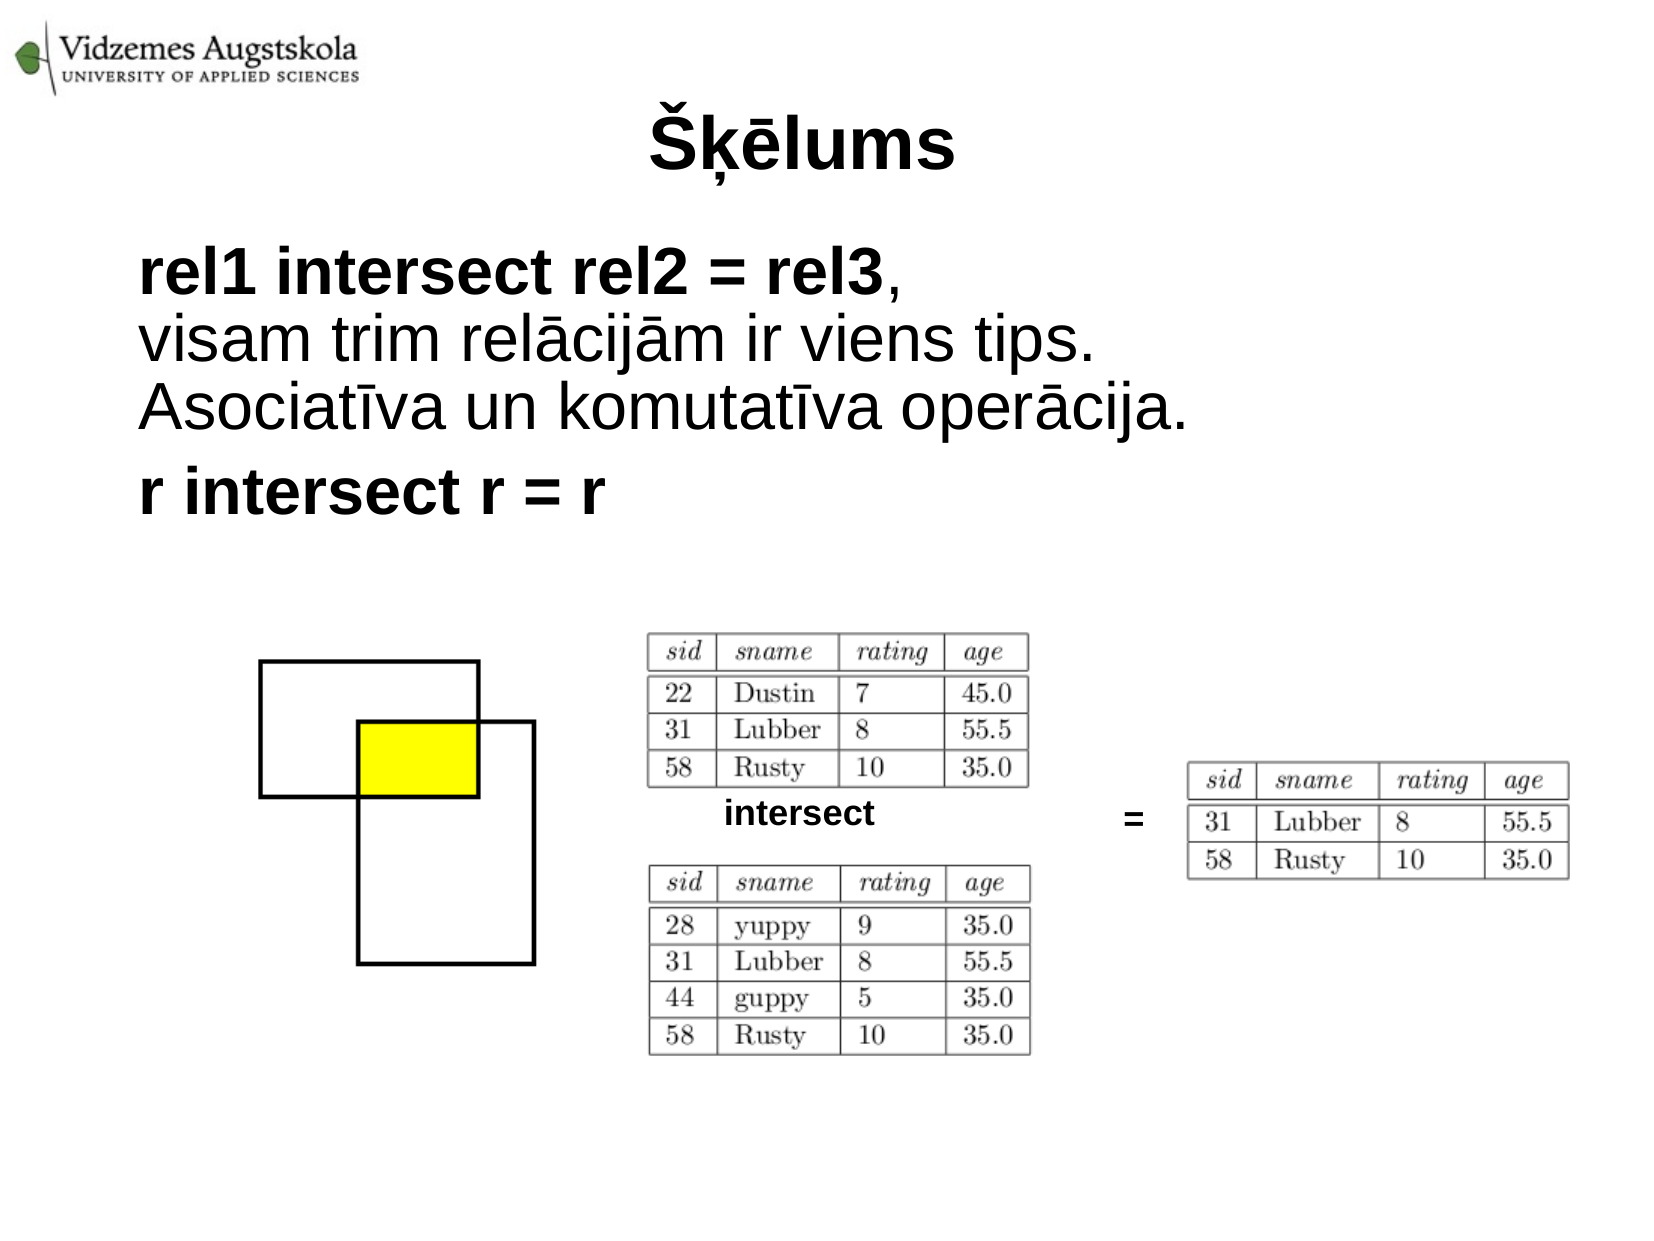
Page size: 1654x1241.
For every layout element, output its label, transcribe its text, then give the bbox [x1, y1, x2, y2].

picture [248, 649, 547, 974]
list rel1 intersect rel2 = rel3, visam trim relācijām ir viens tips. Asociatīva un komutatīva operācija. r intersect r = r [82, 236, 1569, 1107]
text_box intersect [669, 791, 898, 833]
picture [640, 856, 1040, 1062]
title Šķēlums [94, 103, 1512, 188]
picture [641, 625, 1034, 799]
text_box = [1068, 797, 1164, 839]
picture [1181, 755, 1579, 893]
picture [5, 2, 368, 113]
